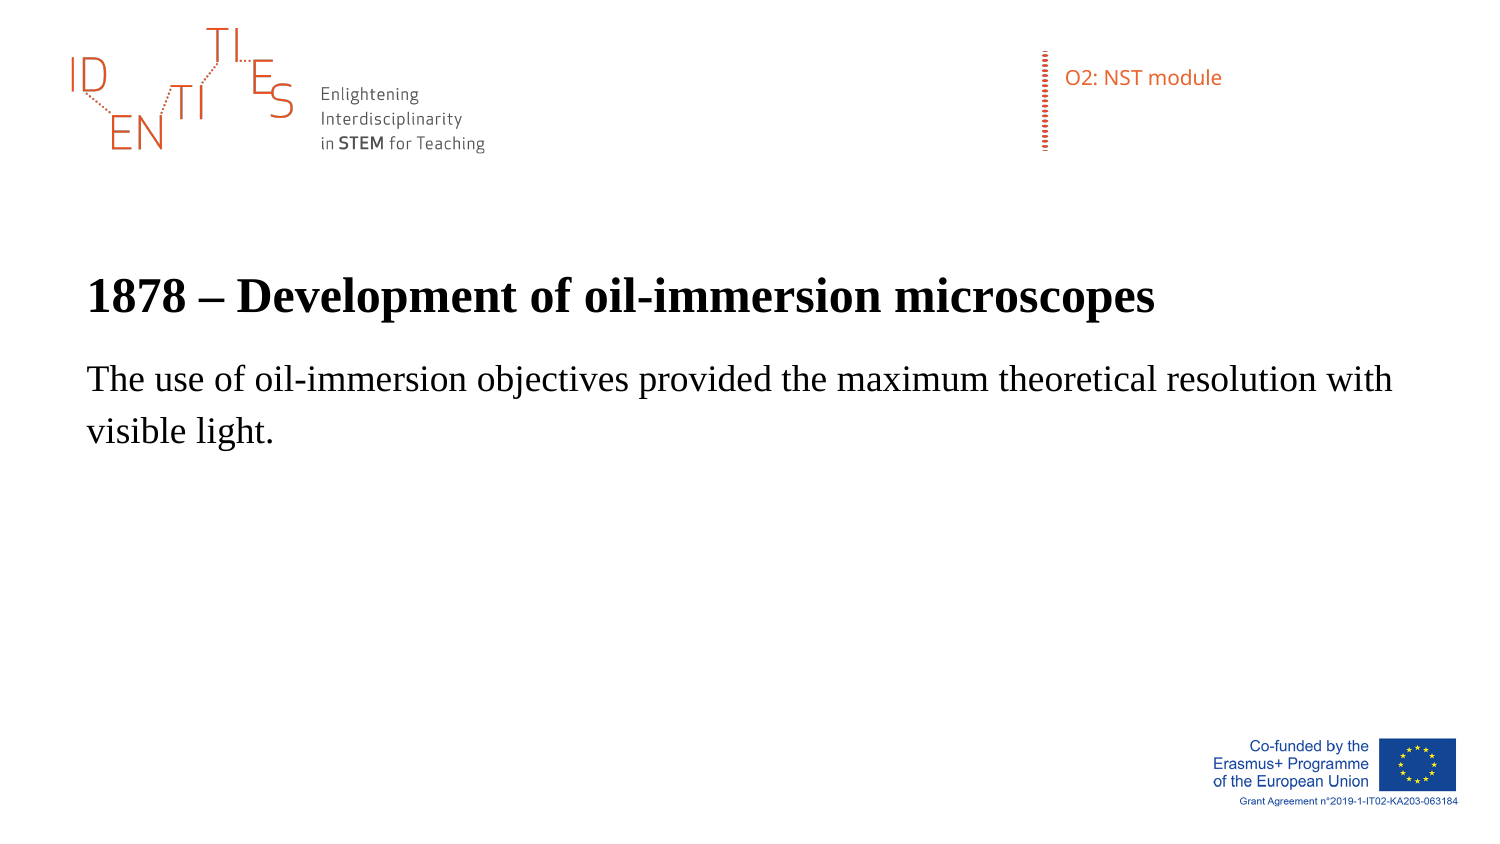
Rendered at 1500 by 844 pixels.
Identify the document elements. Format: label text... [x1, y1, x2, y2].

picture [71, 24, 485, 157]
picture [1208, 735, 1459, 810]
text_box O2: NST module [1051, 57, 1472, 139]
text_box 1878 – Development of oil-immersion microscopes The use of oil-immersion objectives provided the maximum theoretical resolution with visible light. [71, 238, 1413, 532]
picture [1042, 51, 1051, 151]
